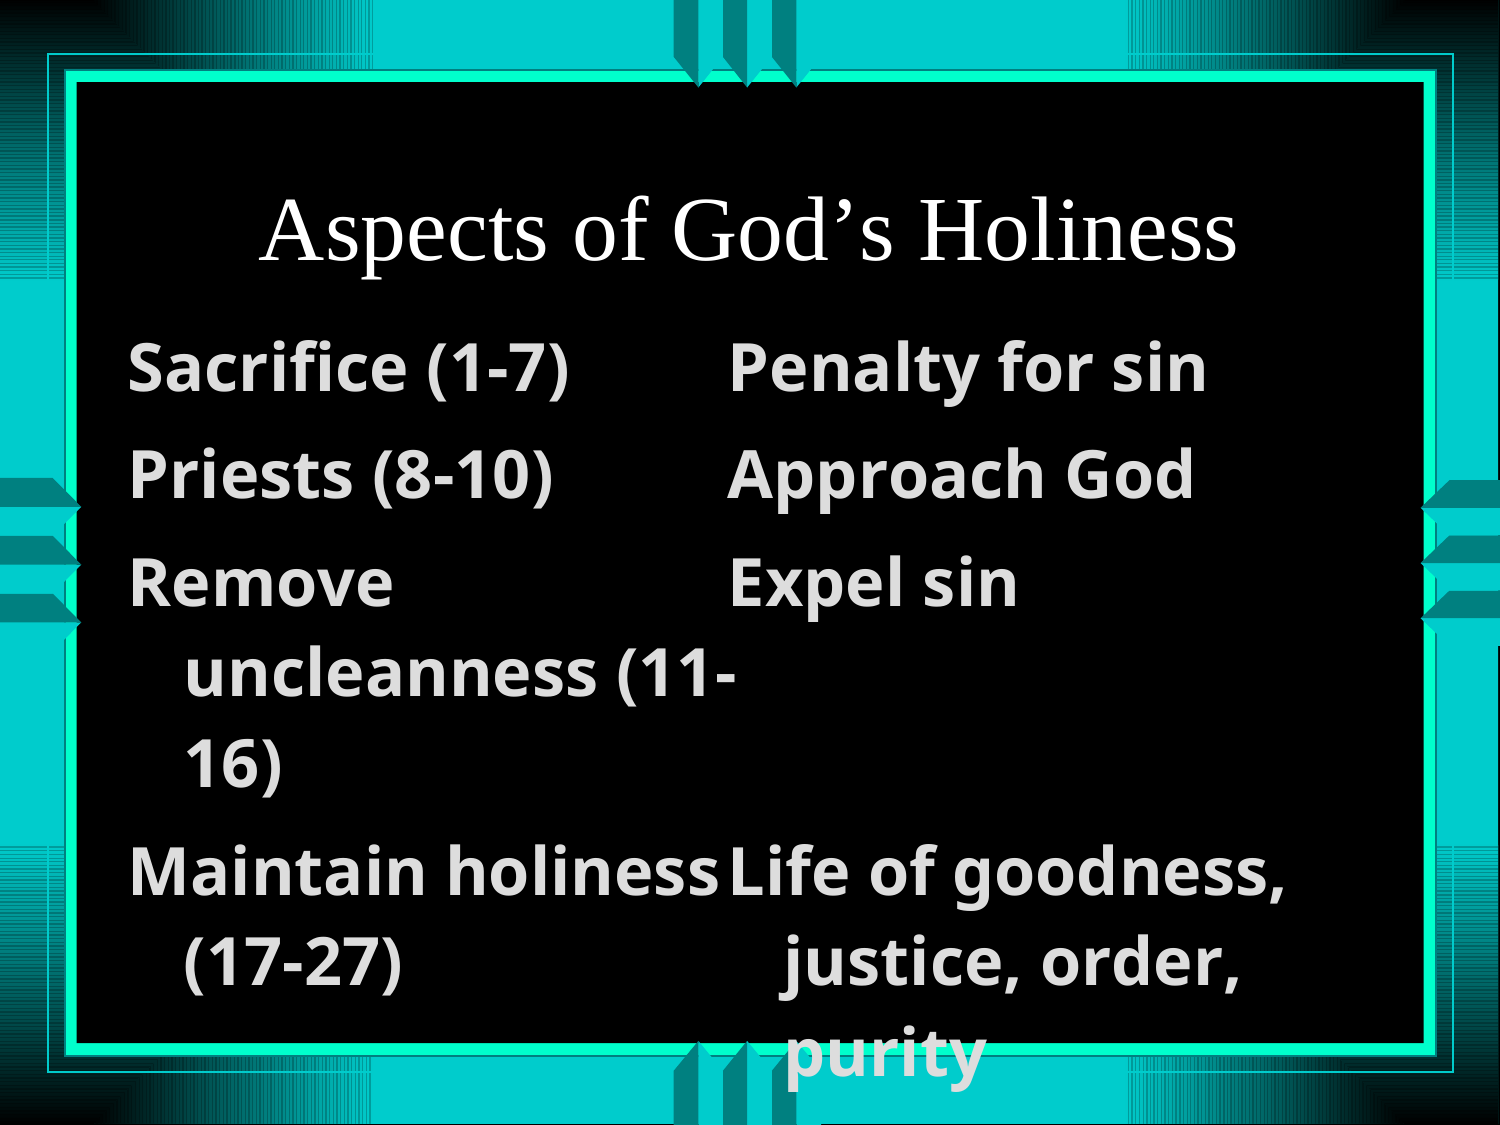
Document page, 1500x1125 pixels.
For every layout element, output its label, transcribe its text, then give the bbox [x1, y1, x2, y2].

title Aspects of God’s Holiness [112, 99, 1388, 288]
list Penalty for sin Approach God Expel sin Life of goodness, justice, order, purity [712, 312, 1388, 1018]
list Sacrifice (1-7) Priests (8-10) Remove uncleanness (11-16) Maintain holiness (17-27) [112, 312, 775, 988]
